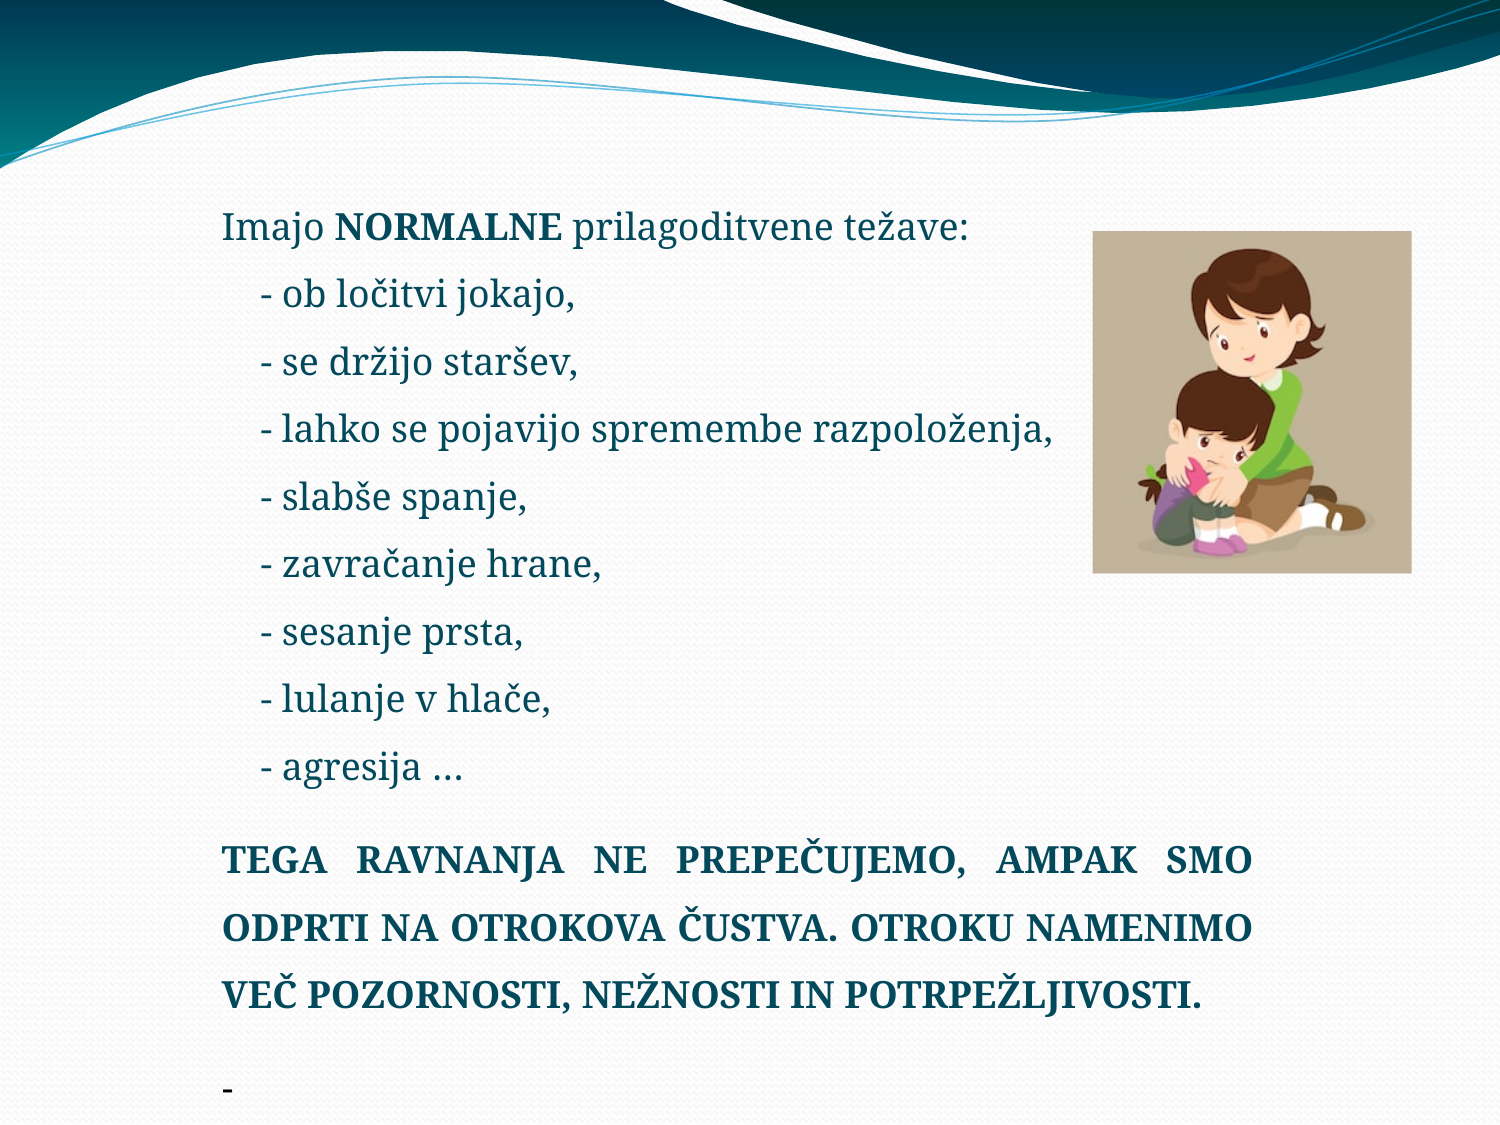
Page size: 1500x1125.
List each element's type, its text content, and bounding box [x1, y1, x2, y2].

picture [1092, 231, 1412, 575]
text_box Imajo NORMALNE prilagoditvene težave: - ob ločitvi jokajo, - se držijo staršev, - lahko se pojavijo spremembe razpoloženja, - slabše spanje, - zavračanje hrane, - sesanje prsta, - lulanje v hlače, - agresija … TEGA RAVNANJA NE PREPEČUJEMO, AMPAK SMO ODPRTI NA OTROKOVA ČUSTVA. OTROKU NAMENIMO VEČ POZORNOSTI, NEŽNOSTI IN POTRPEŽLJIVOSTI. [207, 173, 1305, 1125]
